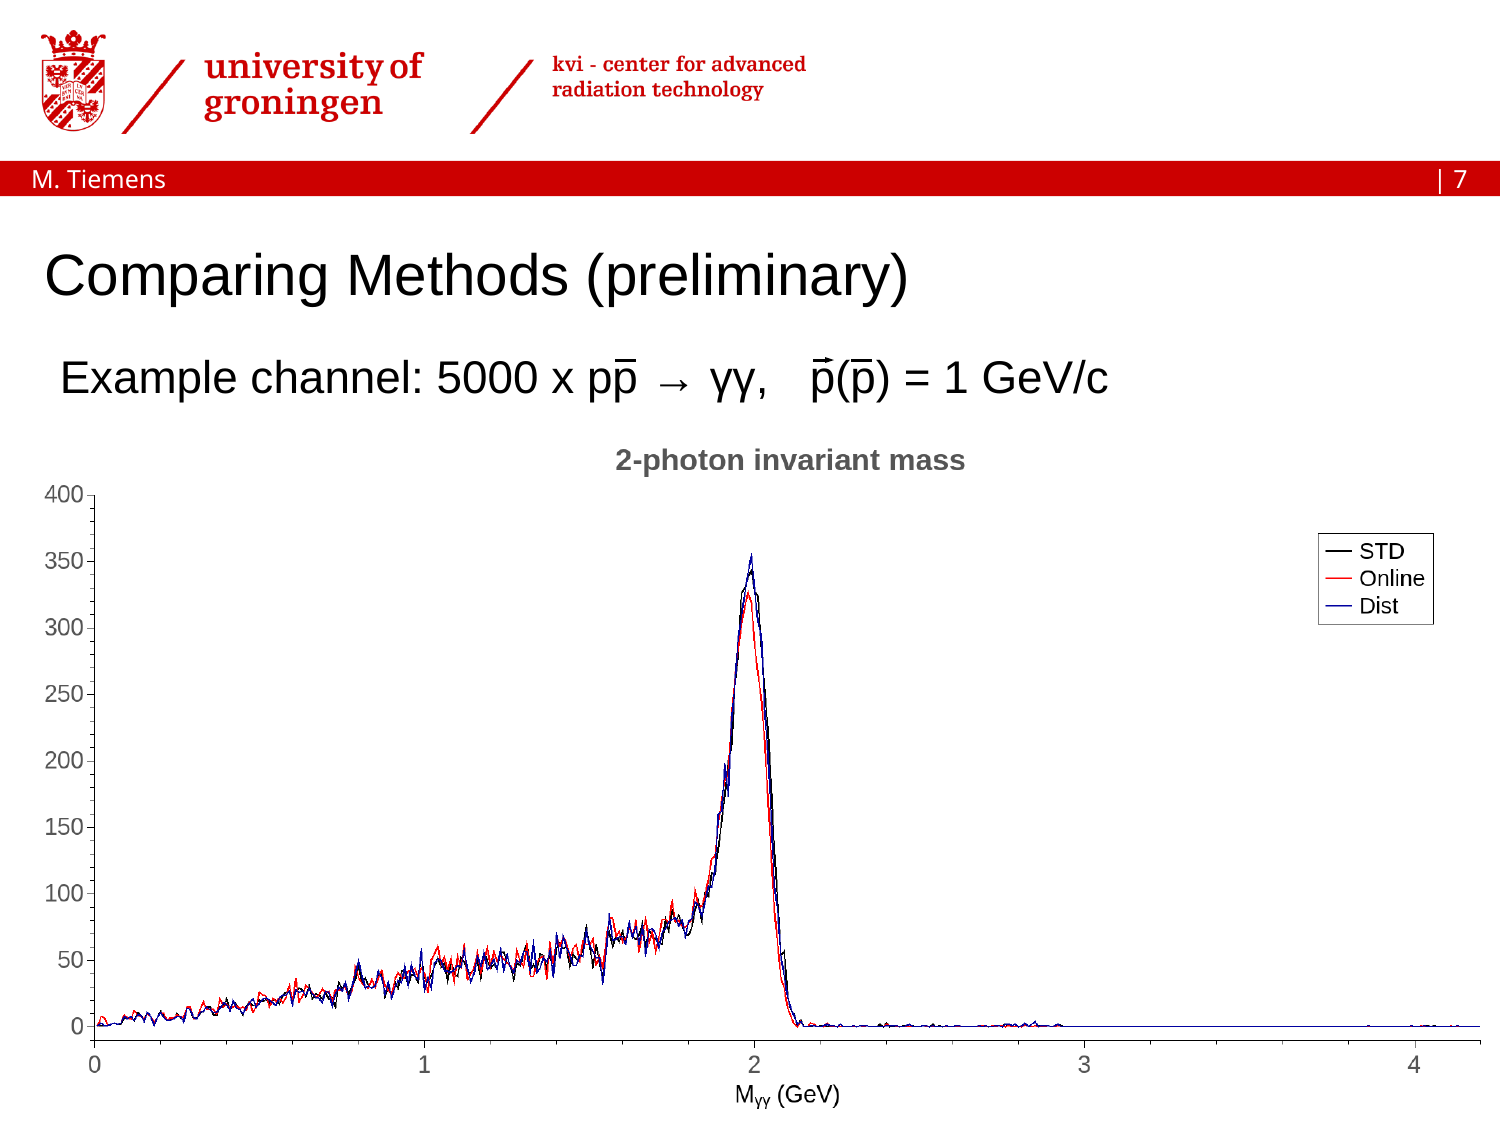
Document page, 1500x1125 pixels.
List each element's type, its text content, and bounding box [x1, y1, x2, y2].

text_box | <number> [1316, 155, 1483, 235]
picture [0, 434, 1500, 1124]
text_box [0, 0, 1500, 197]
text_box Example channel: 5000 x pp → γγ, p(p) = 1 GeV/c [45, 345, 1441, 462]
text_box Comparing Methods (preliminary) [30, 235, 927, 315]
picture [41, 30, 806, 134]
text_box M. Tiemens [16, 155, 228, 201]
